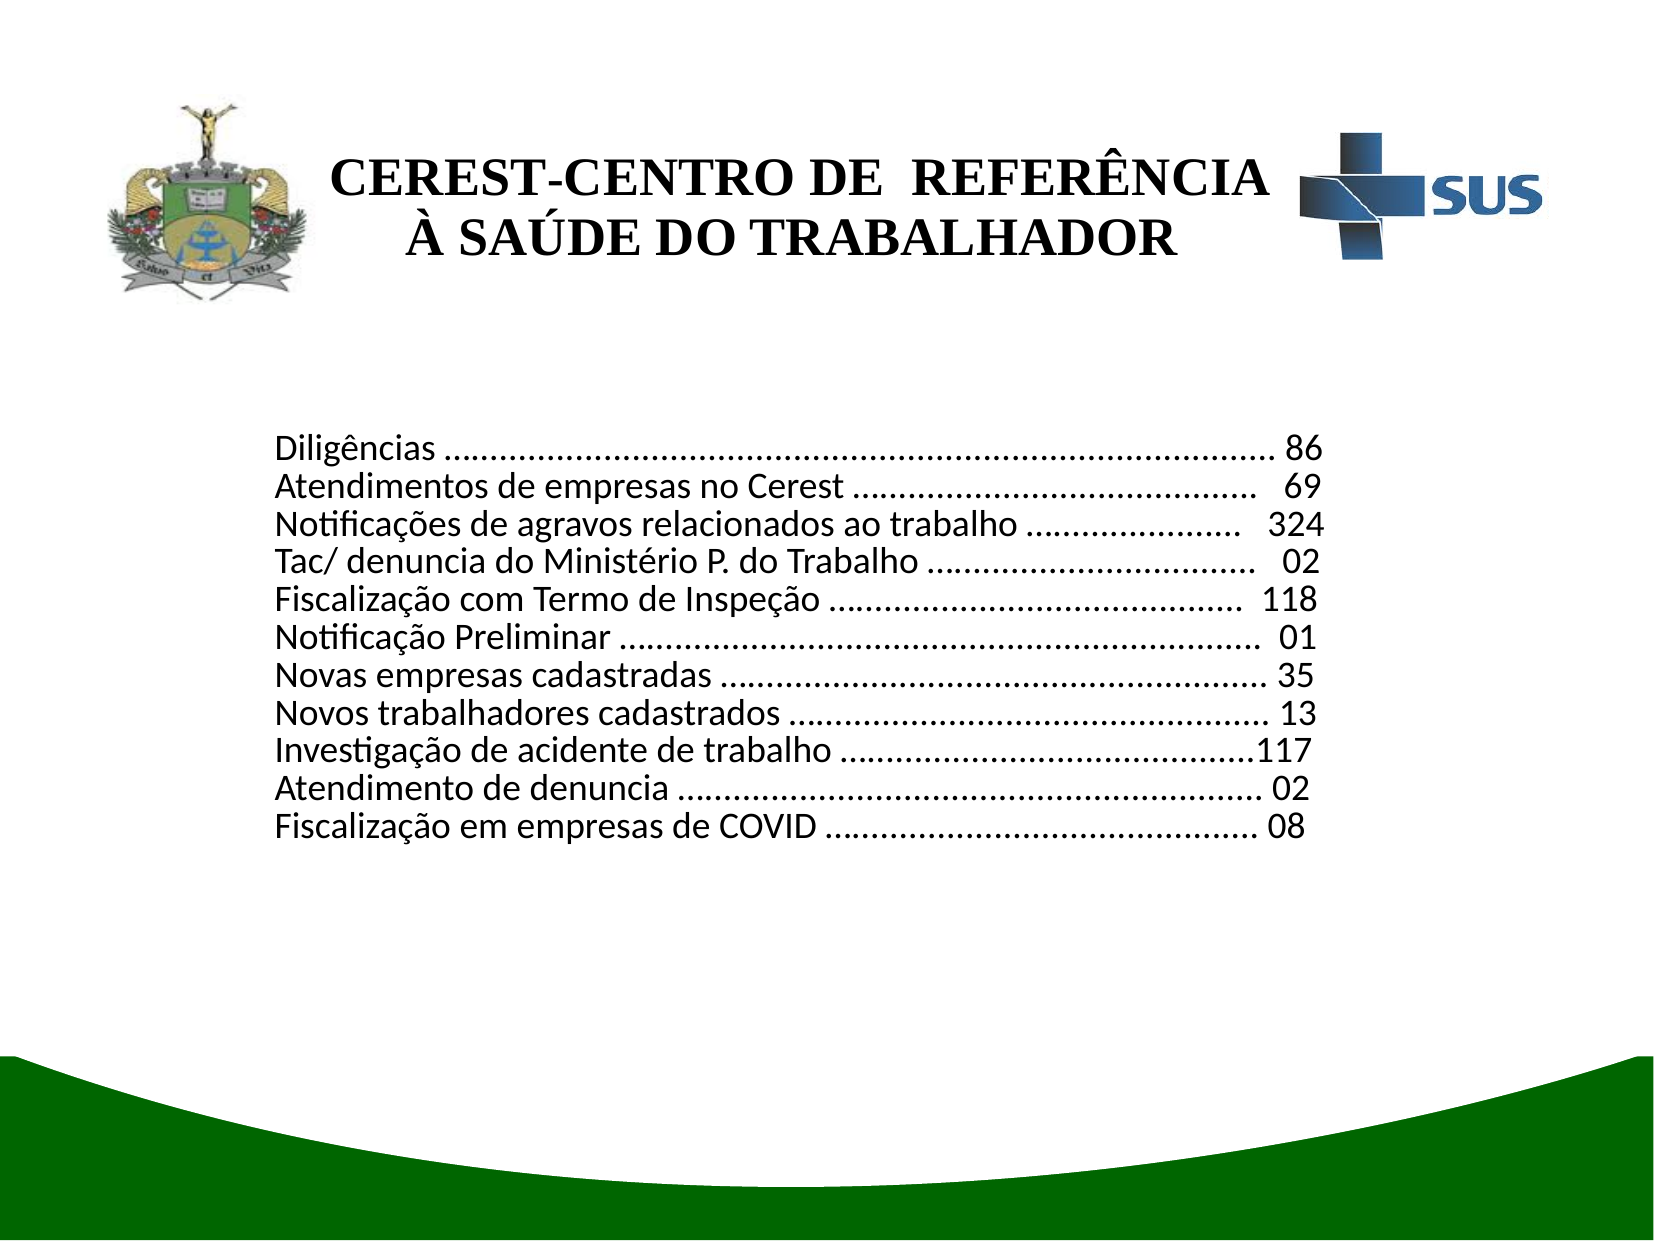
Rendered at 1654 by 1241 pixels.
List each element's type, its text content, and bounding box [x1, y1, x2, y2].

picture [94, 94, 319, 319]
picture [1299, 132, 1549, 260]
text_box Diligências …..................................................................................... 86 Atendimentos de empresas no Cerest …........................................ 69 Notificações de agravos relacionados ao trabalho ….................... 324 Tac/ denuncia do Ministério P. do Trabalho …................................ 02 Fiscalização com Termo de Inspeção …......................................... 118 Notificação Preliminar …................................................................. 01 Novas empresas cadastradas …....................................................... 35 Novos trabalhadores cadastrados …................................................ 13 Investigação de acidente de trabalho ….........................................117 Atendimento de denuncia …........................................................... 02 Fiscalização em empresas de COVID …........................................... 08 [259, 425, 1342, 990]
text_box CEREST-CENTRO DE REFERÊNCIA À SAÚDE DO TRABALHADOR [314, 139, 1300, 277]
text_box [0, 1050, 1654, 1241]
